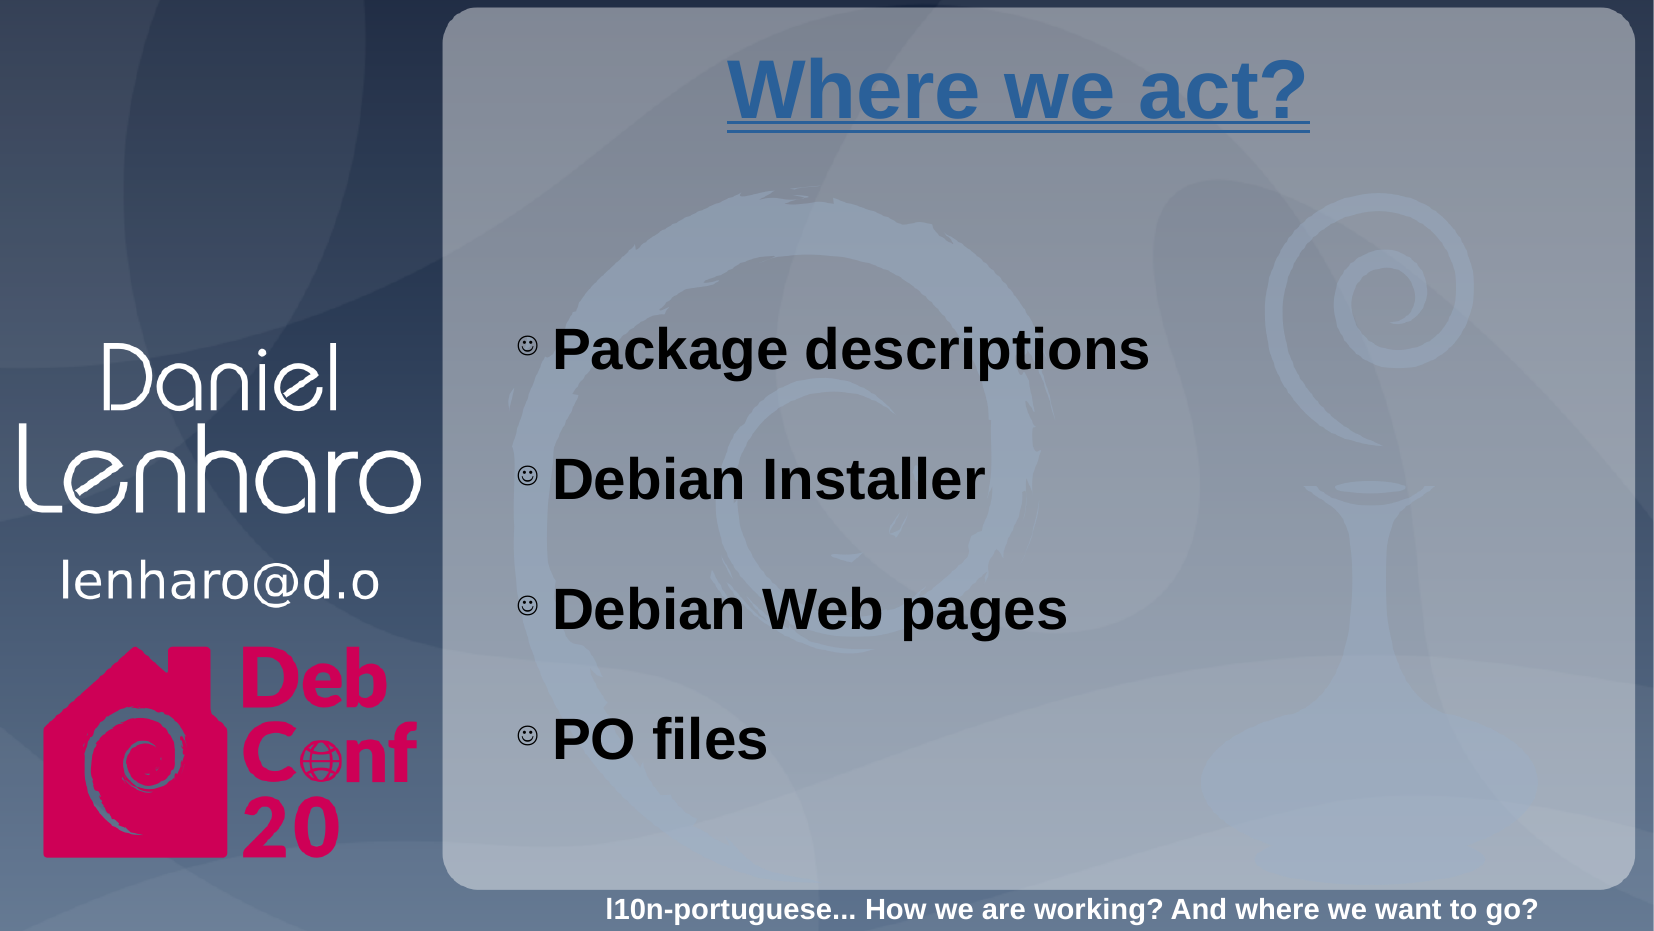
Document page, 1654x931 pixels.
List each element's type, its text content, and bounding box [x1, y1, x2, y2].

text_box l10n-portuguese... How we are working? And where we want to go? [590, 885, 1654, 931]
picture [0, 0, 1654, 931]
text_box Package descriptions Debian Installer Debian Web pages PO files [501, 309, 1595, 780]
title Where we act? [501, 11, 1536, 167]
